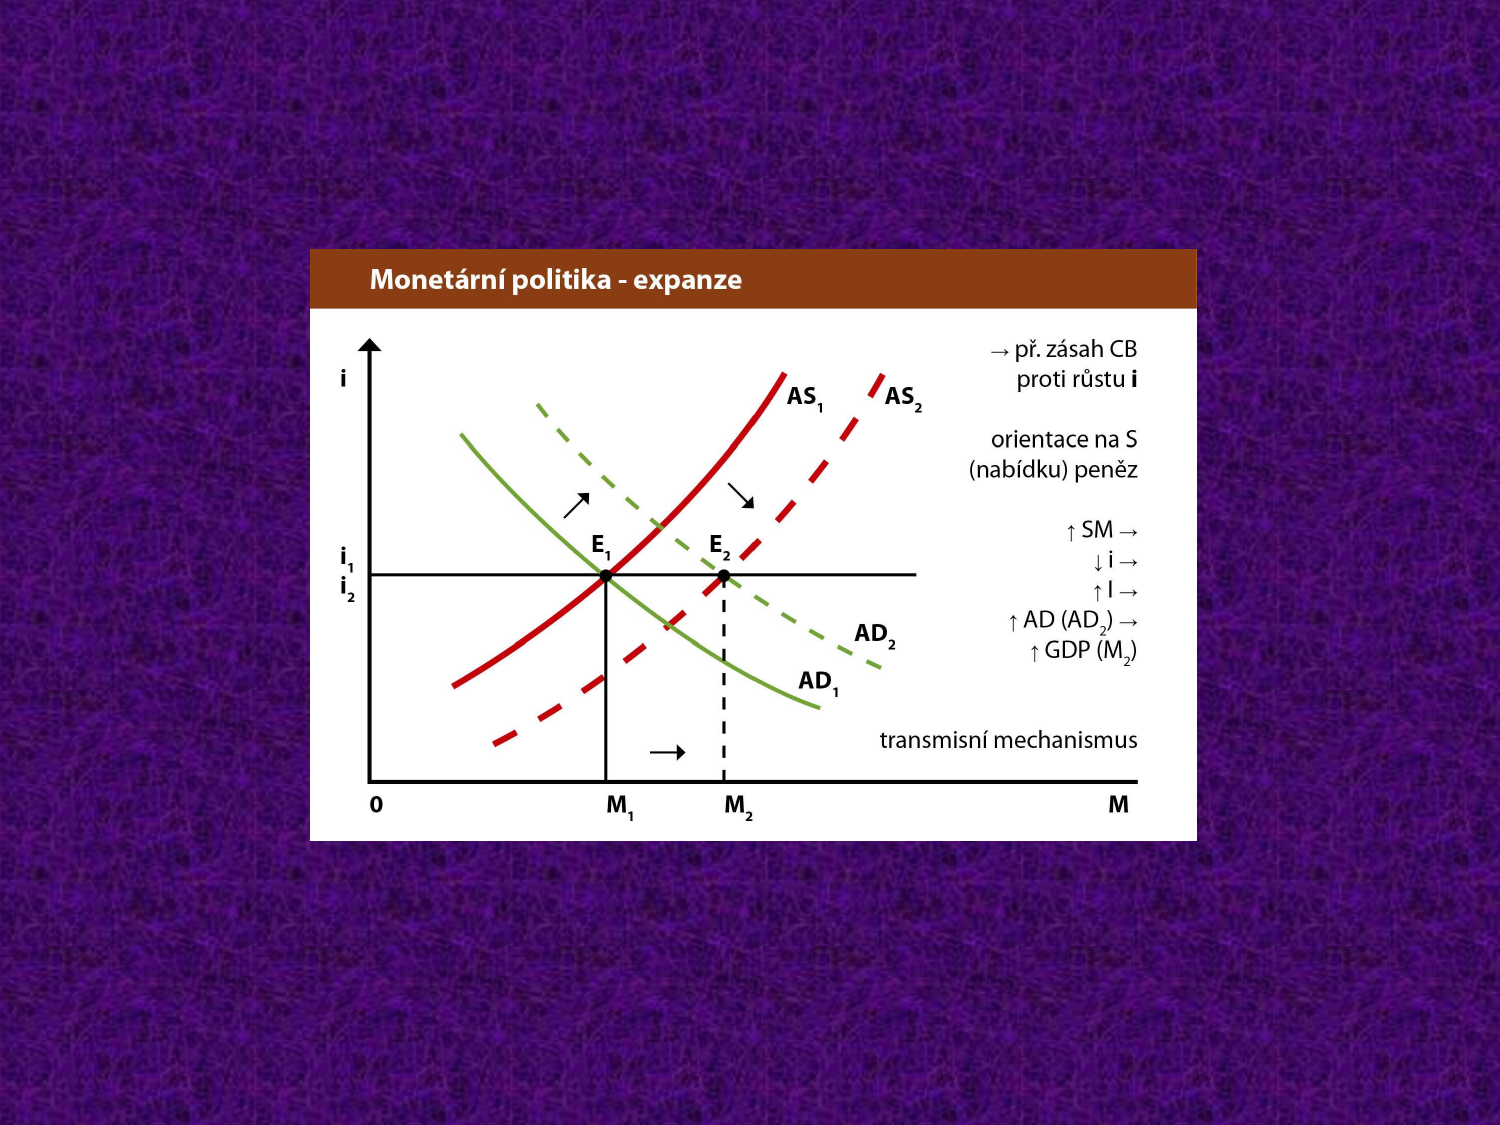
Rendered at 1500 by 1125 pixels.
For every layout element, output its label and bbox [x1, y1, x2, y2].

picture [0, 0, 1500, 1125]
list [75, 54, 1426, 1059]
